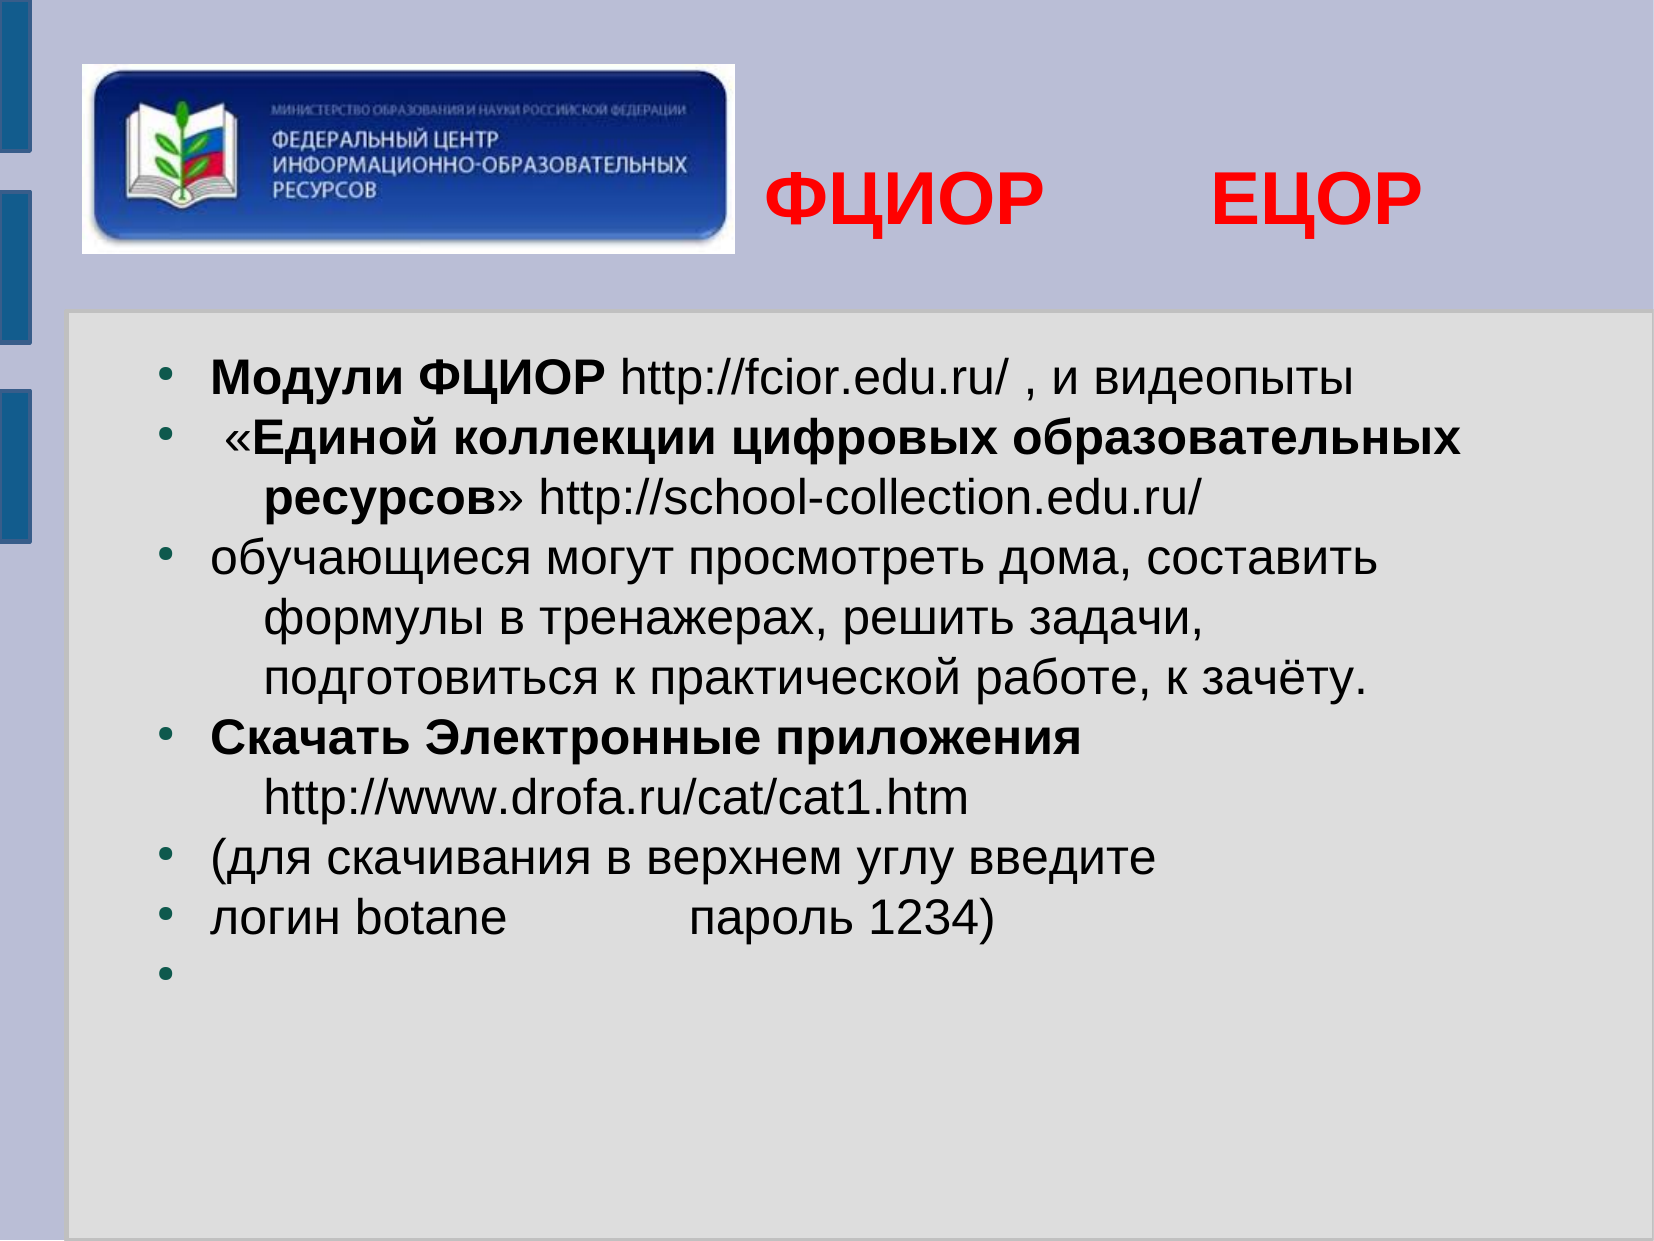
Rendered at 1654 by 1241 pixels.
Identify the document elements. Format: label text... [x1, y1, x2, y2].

list Модули ФЦИОР http://fcior.edu.ru/ , и видеопыты «Единой коллекции цифровых образовательных ресурсов» http://school-collection.edu.ru/ обучающиеся могут просмотреть дома, составить формулы в тренажерах, решить задачи, подготовиться к практической работе, к зачёту. Скачать Электронные приложения http://www.drofa.ru/cat/cat1.htm (для скачивания в верхнем углу введите логин botane пароль 1234) [121, 344, 1534, 1127]
title ФЦИОР ЕЦОР [121, 91, 1534, 299]
picture [82, 64, 735, 254]
